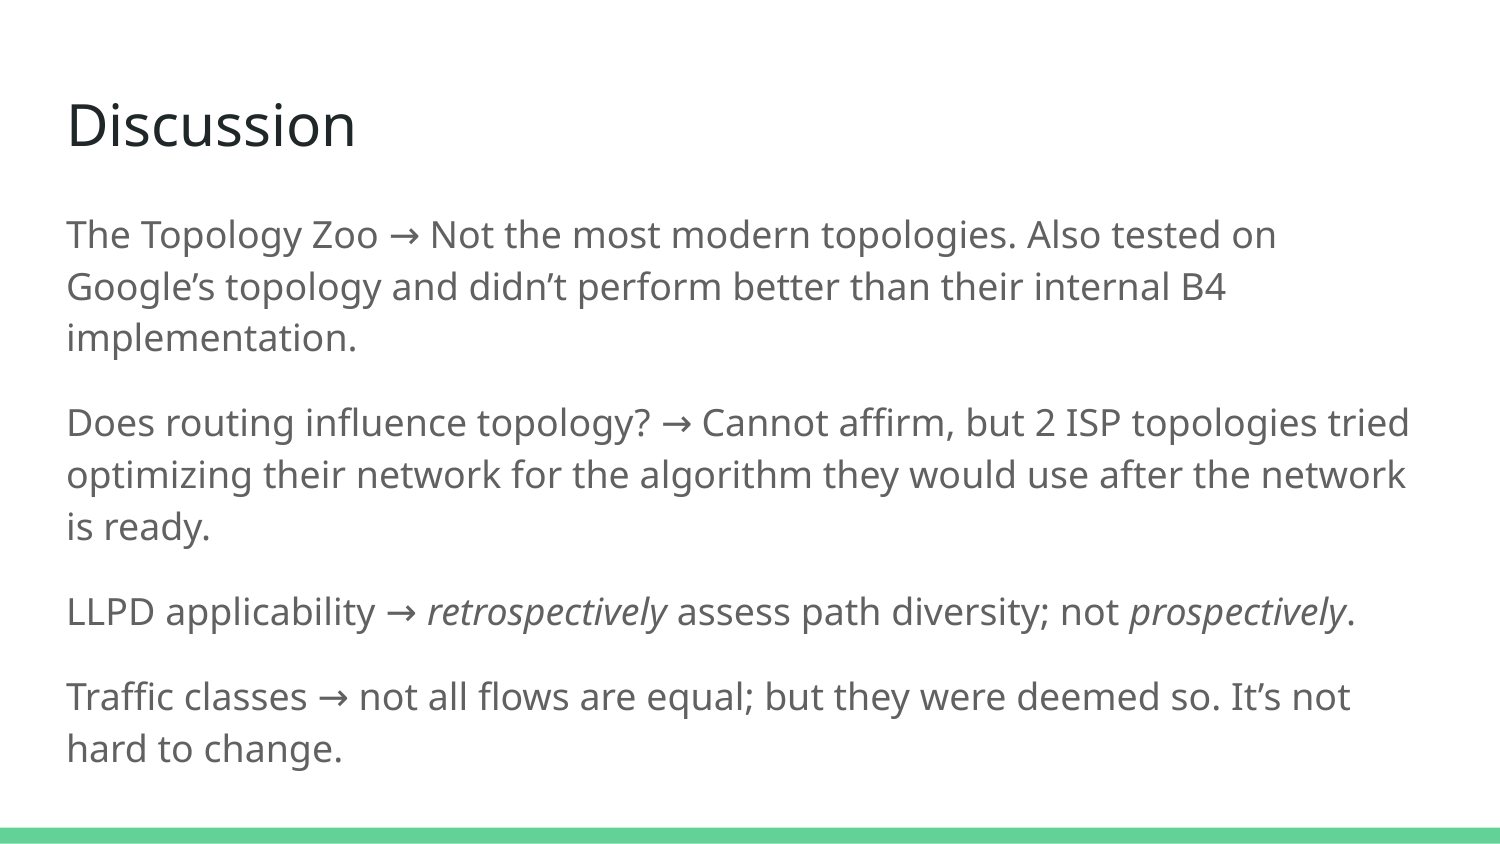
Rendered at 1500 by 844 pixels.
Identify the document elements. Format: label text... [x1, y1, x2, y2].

title Discussion [51, 72, 1449, 167]
list The Topology Zoo → Not the most modern topologies. Also tested on Google’s topology and didn’t perform better than their internal B4 implementation. Does routing influence topology? → Cannot affirm, but 2 ISP topologies tried optimizing their network for the algorithm they would use after the network is ready. LLPD applicability → retrospectively assess path diversity; not prospectively. Traffic classes → not all flows are equal; but they were deemed so. It’s not hard to change. [51, 189, 1449, 750]
